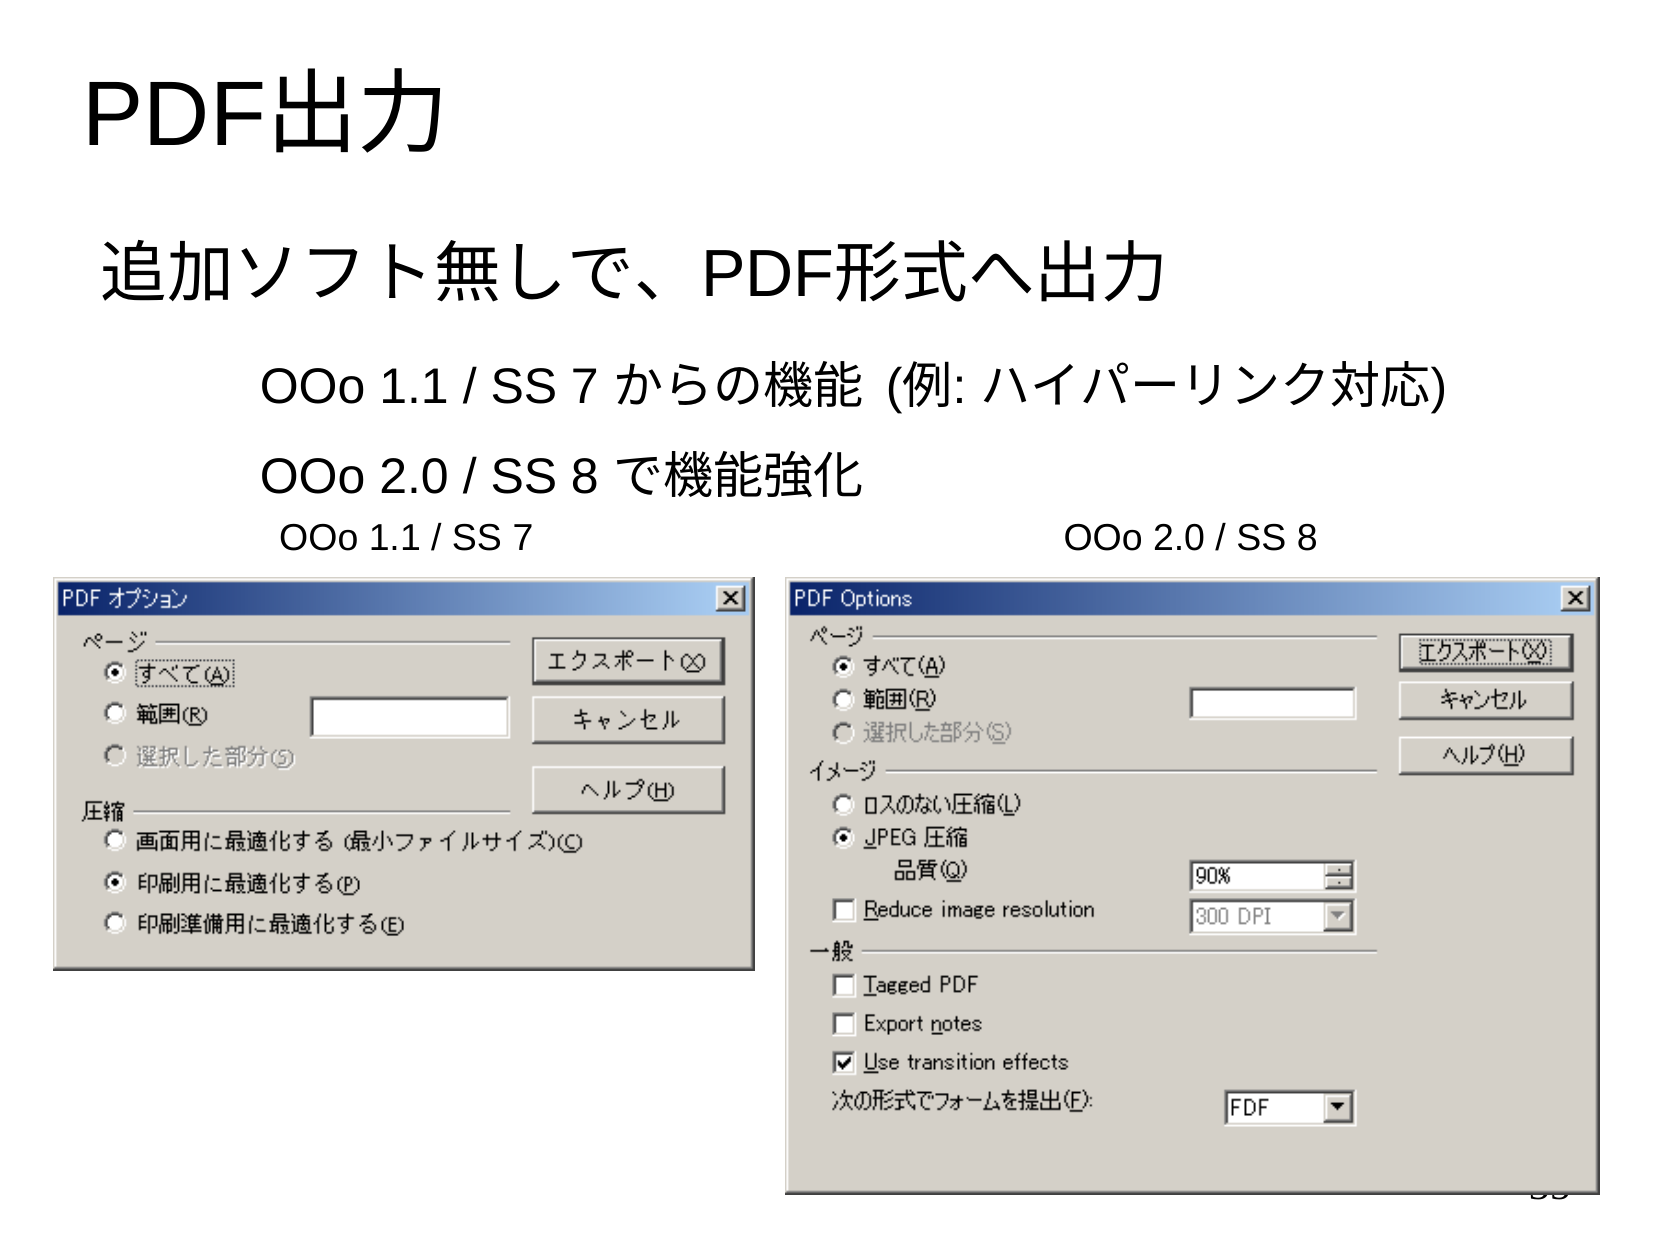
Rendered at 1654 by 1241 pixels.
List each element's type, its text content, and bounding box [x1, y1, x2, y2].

title PDF出力 [82, 0, 1623, 213]
picture [785, 577, 1600, 1195]
picture [53, 577, 755, 971]
list 追加ソフト無しで、PDF形式へ出力 OOo 1.1 / SS 7 からの機能 (例: ハイパーリンク対応) OOo 2.0 / SS 8 で機能強化 [82, 219, 1571, 1038]
text_box OOo 2.0 / SS 8 [1048, 509, 1333, 567]
text_box OOo 1.1 / SS 7 [264, 509, 549, 567]
